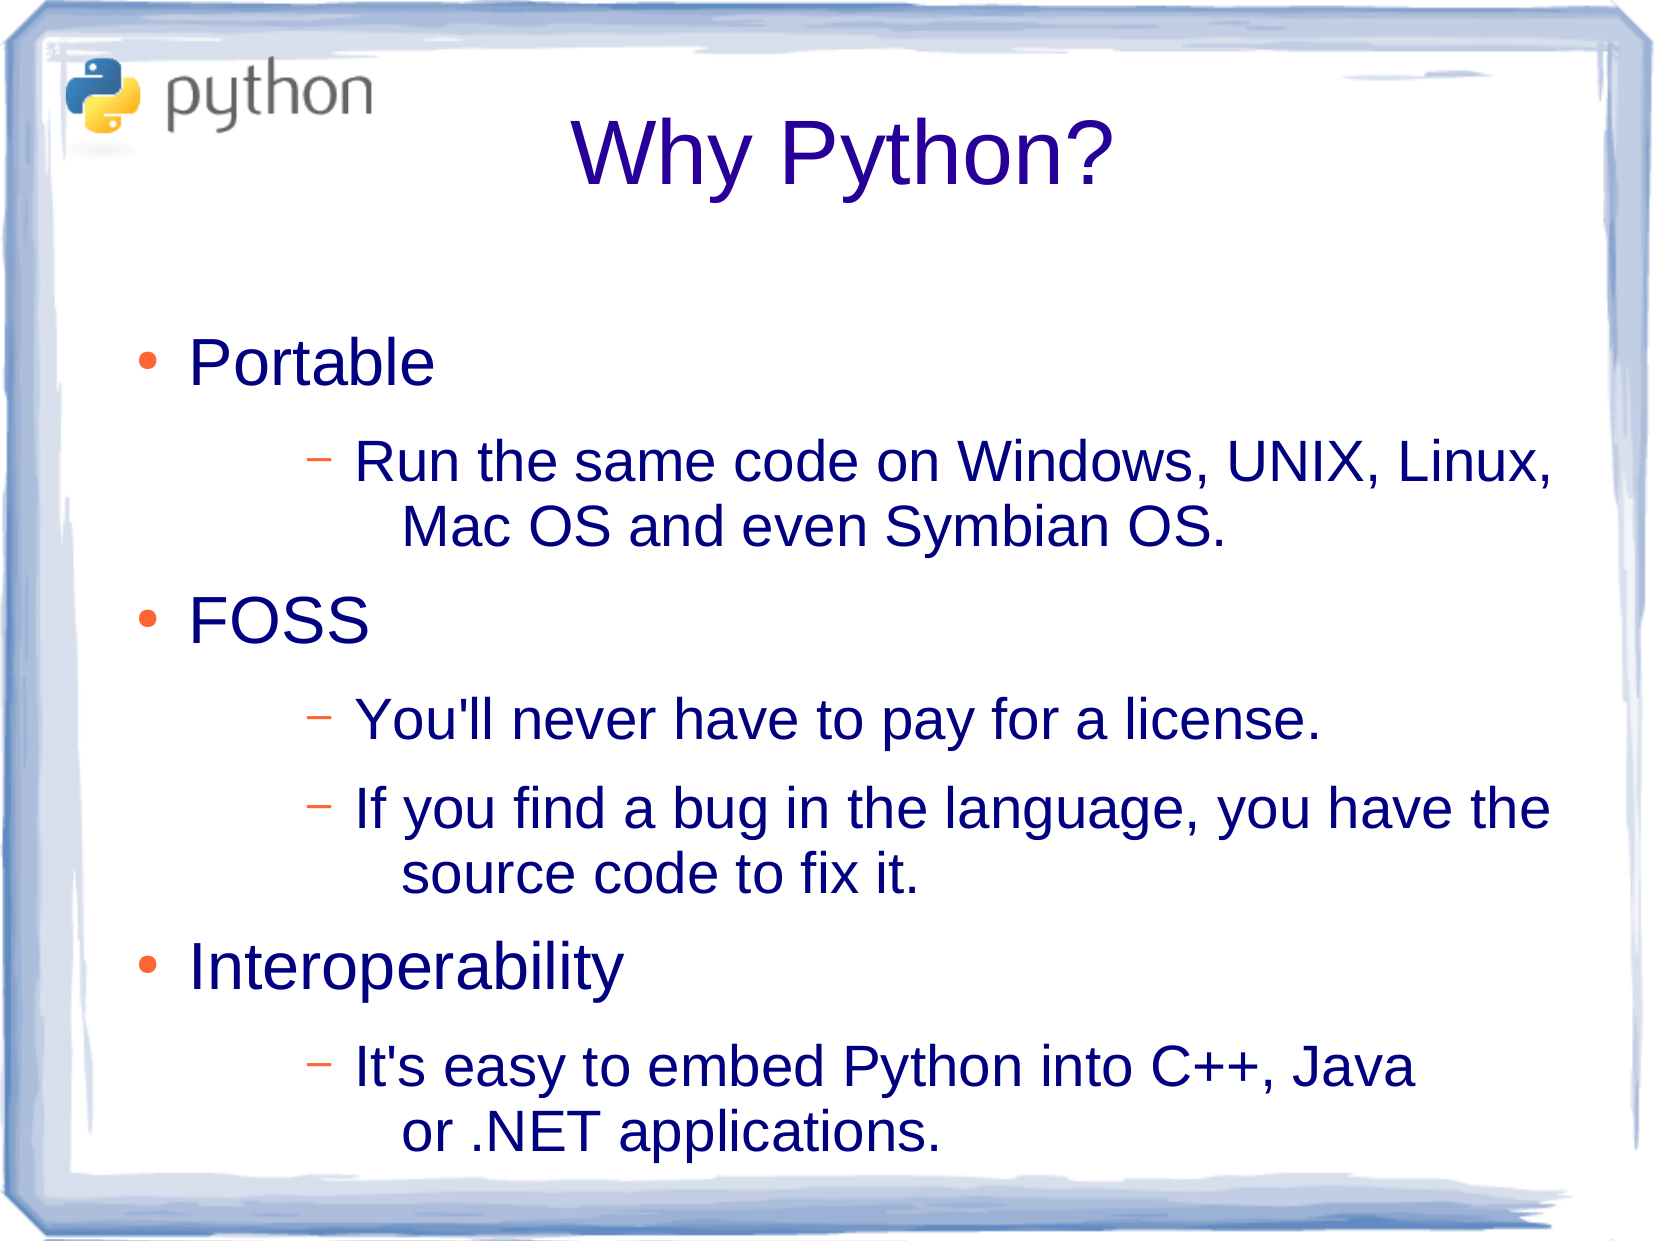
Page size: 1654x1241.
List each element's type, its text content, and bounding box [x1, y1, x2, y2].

title Why Python? [82, 49, 1571, 257]
list Portable Run the same code on Windows, UNIX, Linux, Mac OS and even Symbian OS. FOSS You'll never have to pay for a license. If you find a bug in the language, you have the source code to fix it. Interoperability It's easy to embed Python into C++, Java or .NET applications. [118, 324, 1571, 1163]
picture [0, 0, 1654, 1241]
